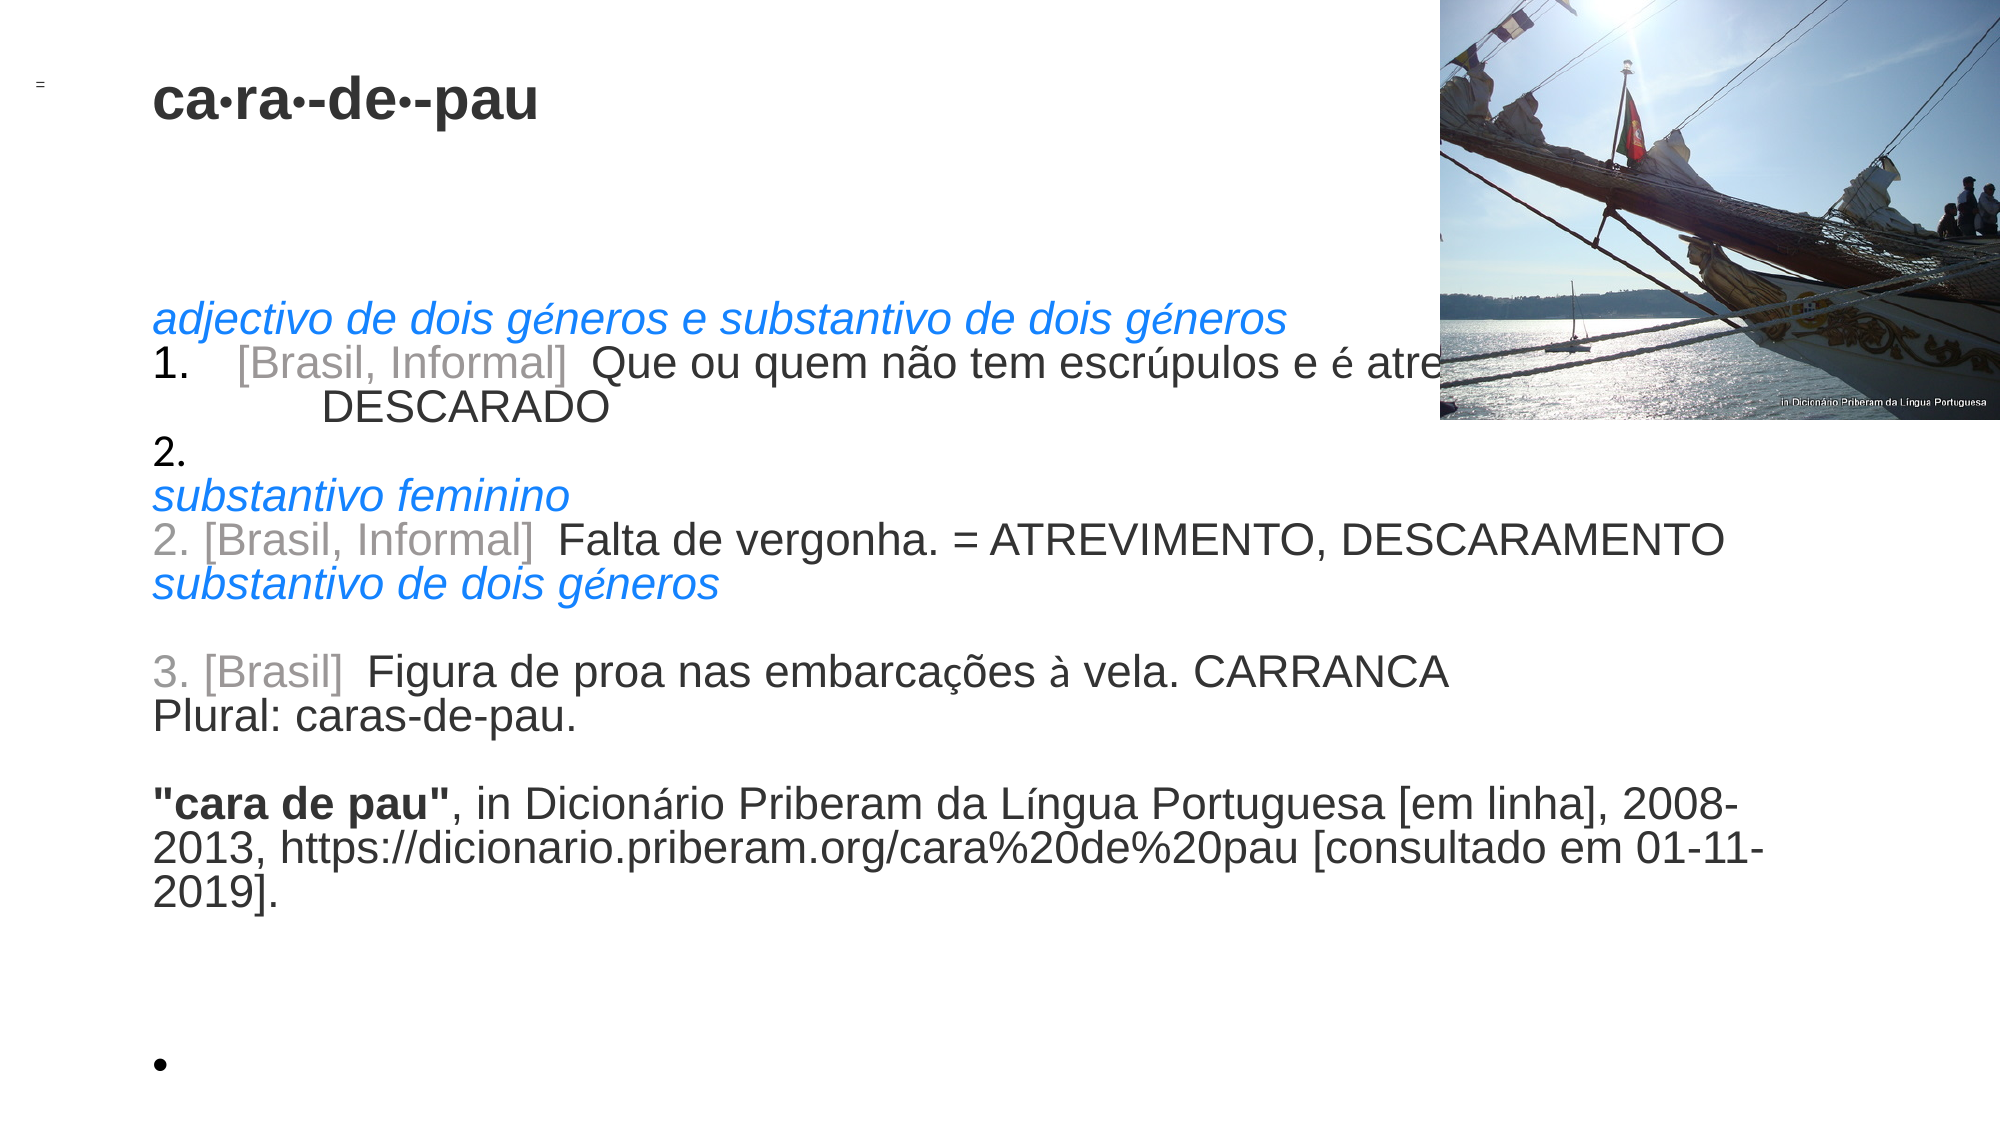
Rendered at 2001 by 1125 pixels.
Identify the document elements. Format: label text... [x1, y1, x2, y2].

title ca·ra·-de·-pau [137, 59, 1440, 278]
picture [1440, 0, 2000, 420]
text_box = [21, 66, 60, 101]
list adjectivo de dois géneros e substantivo de dois géneros [Brasil, Informal] Que ou quem não tem escrúpulos e é atrevido. = DESCARADO substantivo feminino 2. [Brasil, Informal] Falta de vergonha. = ATREVIMENTO, DESCARAMENTO substantivo de dois géneros 3. [Brasil] Figura de proa nas embarcações à vela. CARRANCA Plural: caras-de-pau. "cara de pau", in Dicionário Priberam da Língua Portuguesa [em linha], 2008-2013, https://dicionario.priberam.org/cara%20de%20pau [consultado em 01-11-2019]. [137, 291, 1863, 1006]
